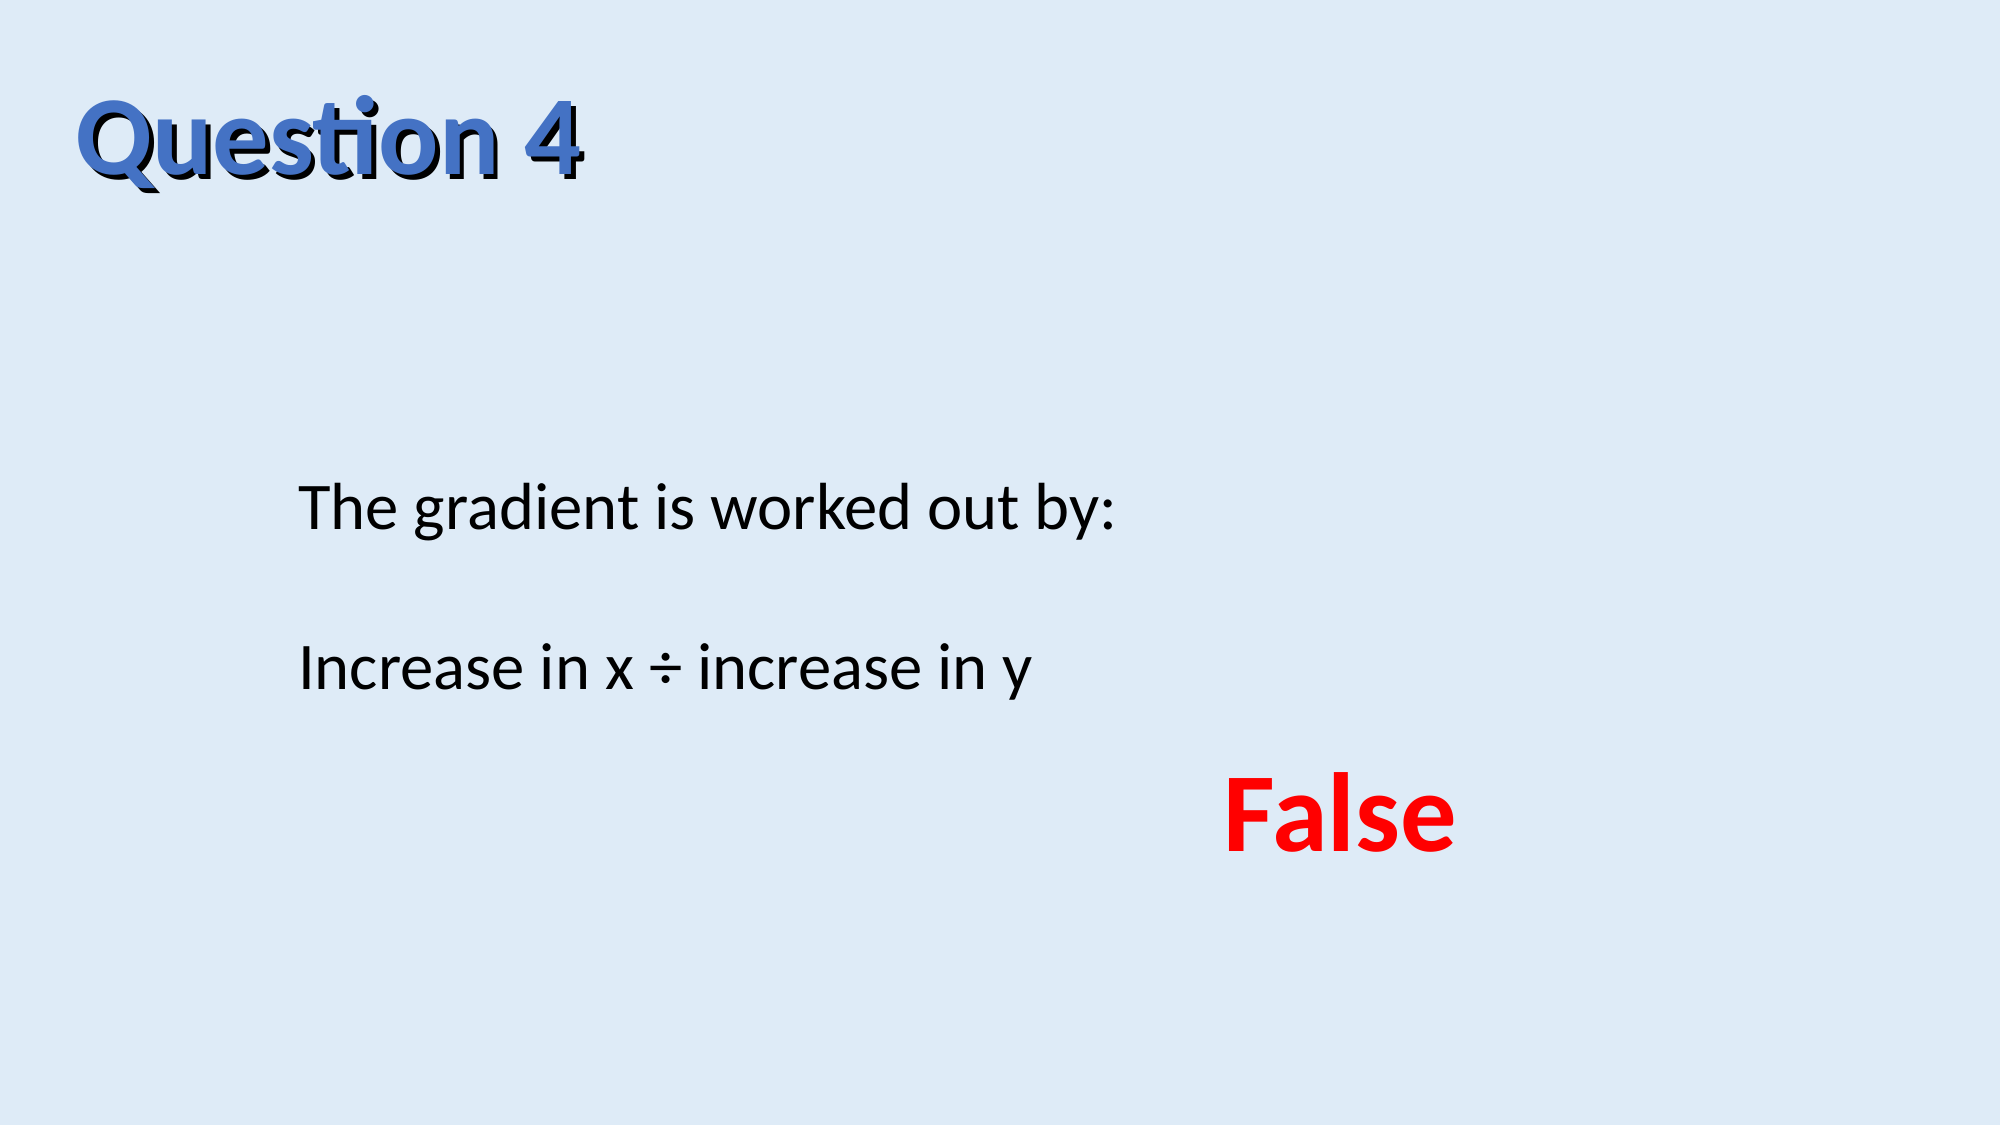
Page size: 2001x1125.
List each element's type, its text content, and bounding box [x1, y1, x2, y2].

text_box The gradient is worked out by: Increase in x ÷ increase in y [283, 455, 1143, 713]
text_box Question 4 [60, 55, 597, 205]
text_box False [1209, 732, 1473, 882]
